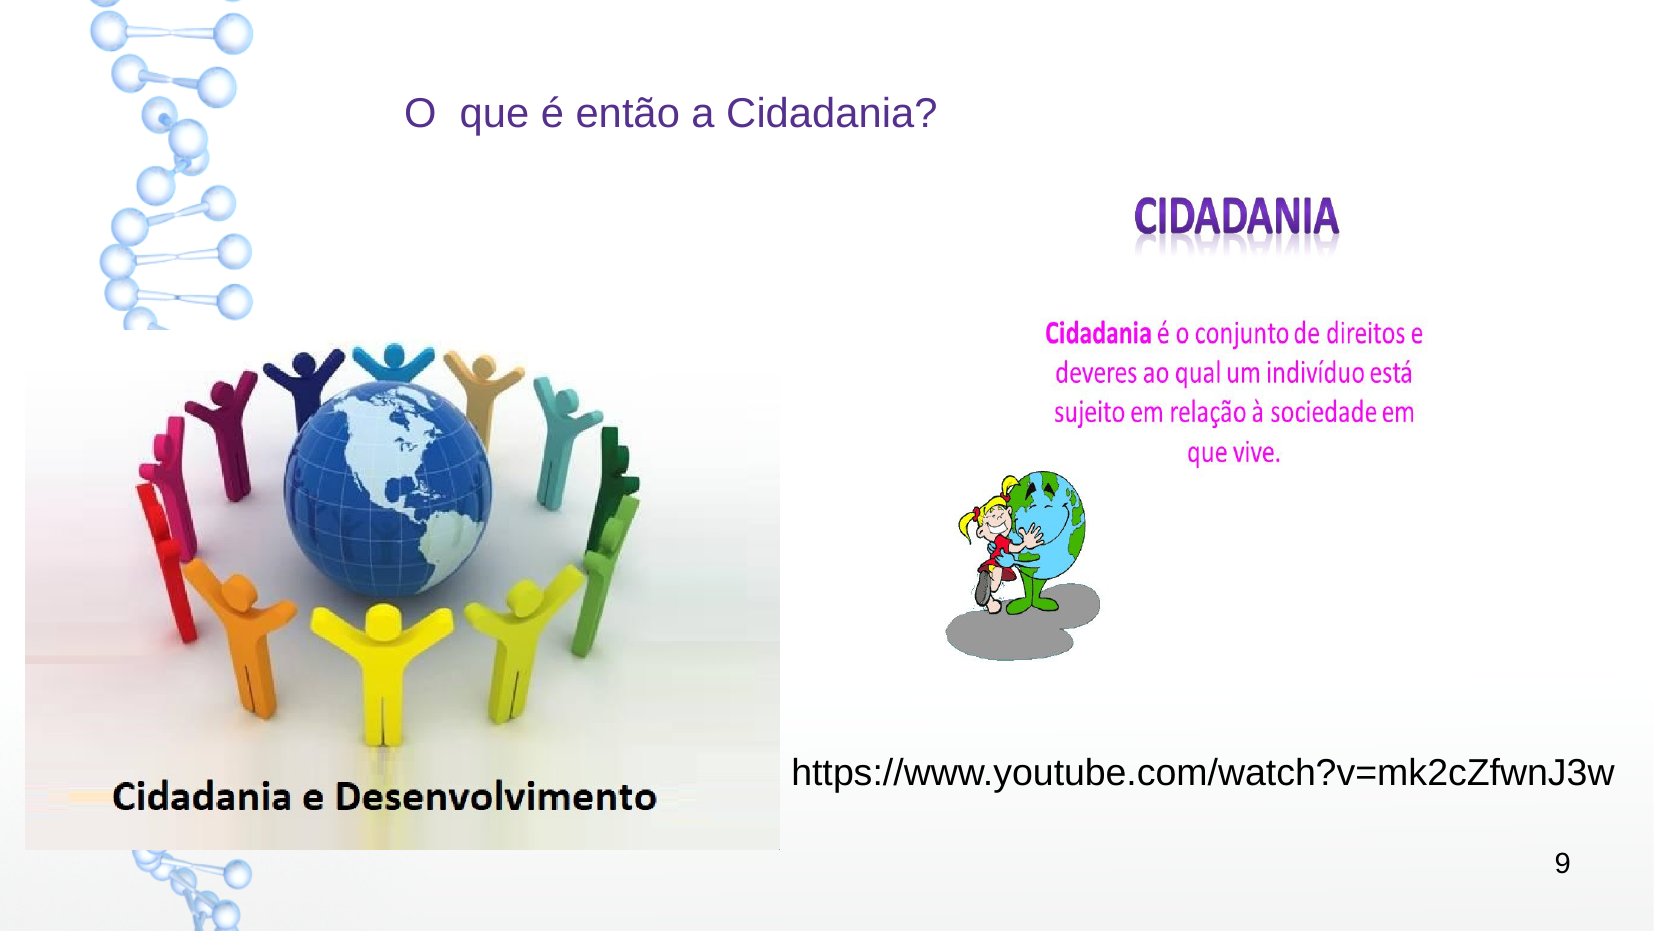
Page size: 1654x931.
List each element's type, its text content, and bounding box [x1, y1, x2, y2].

picture [0, 0, 1654, 931]
text_box https://www.youtube.com/watch?v=mk2cZfwnJ3w [780, 744, 1630, 801]
text_box O que é então a Cidadania? [377, 82, 1347, 144]
